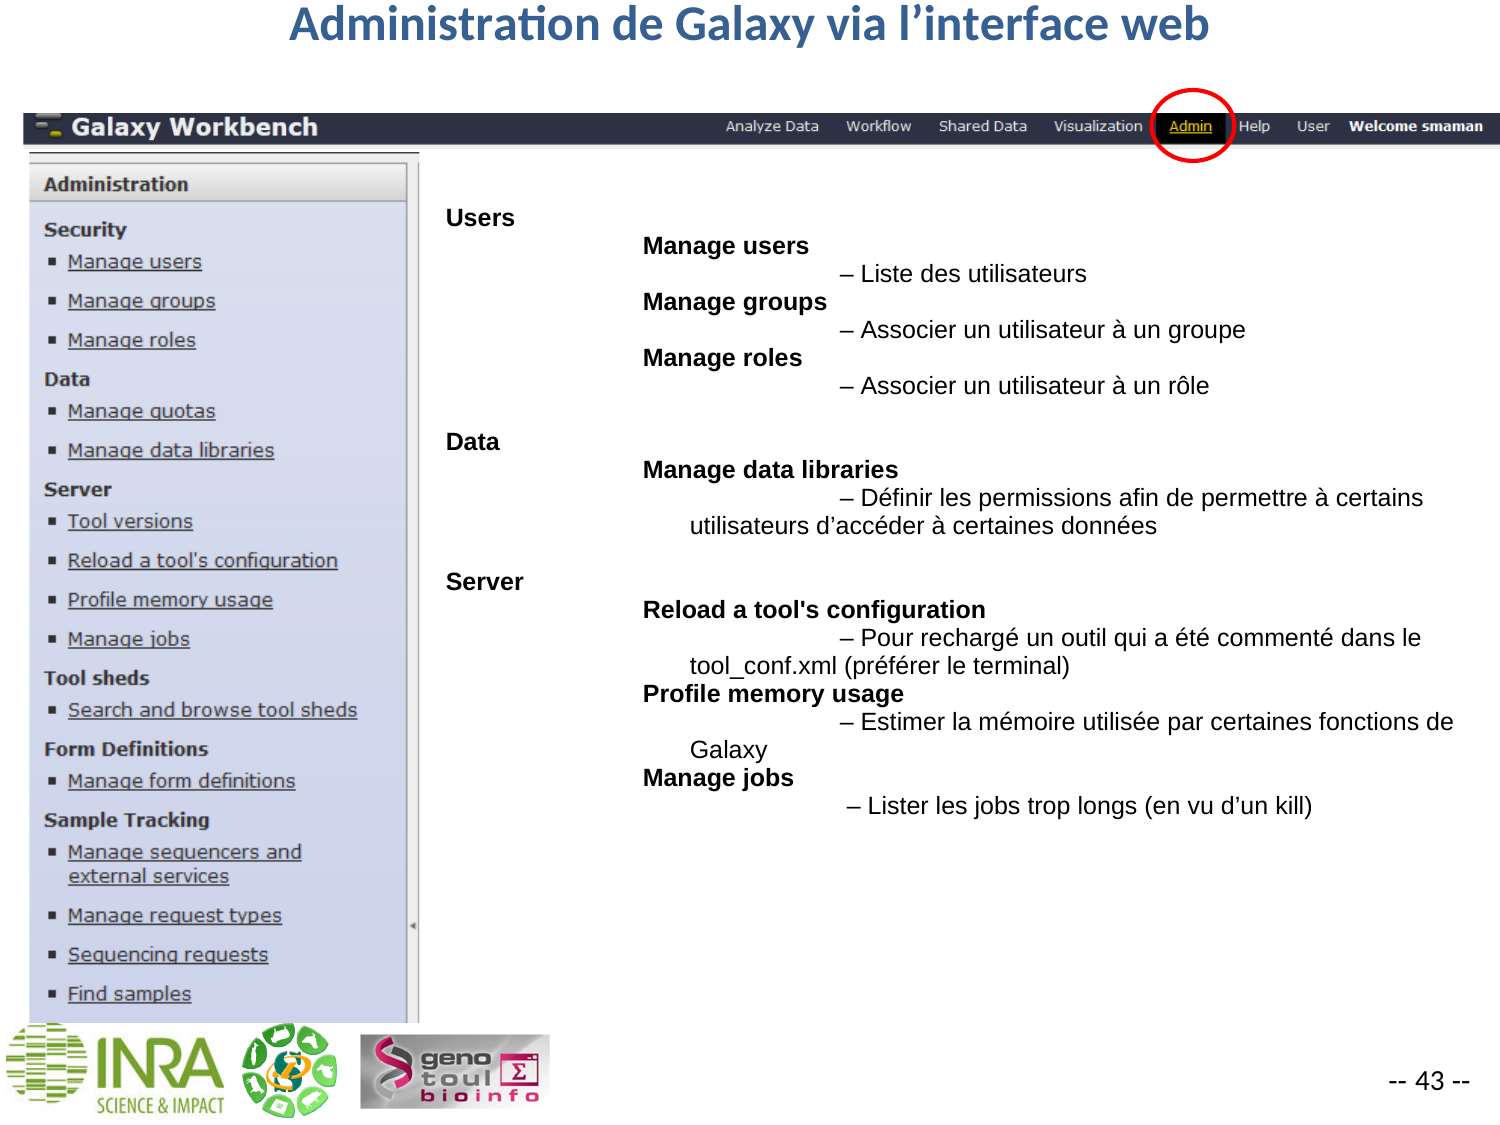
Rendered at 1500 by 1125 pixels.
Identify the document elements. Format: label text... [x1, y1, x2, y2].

text_box Users Manage users – Liste des utilisateurs Manage groups – Associer un utilisateur à un groupe Manage roles – Associer un utilisateur à un rôle Data Manage data libraries – Définir les permissions afin de permettre à certains utilisateurs d’accéder à certaines données Server Reload a tool's configuration – Pour rechargé un outil qui a été commenté dans le tool_conf.xml (préférer le terminal) Profile memory usage – Estimer la mémoire utilisée par certaines fonctions de Galaxy Manage jobs – Lister les jobs trop longs (en vu d’un kill) [431, 196, 1482, 827]
picture [29, 152, 420, 1023]
picture [23, 113, 1158, 149]
text_box Administration de Galaxy via l’interface web [0, 0, 1500, 73]
picture [1228, 113, 1500, 149]
picture [1154, 113, 1232, 149]
